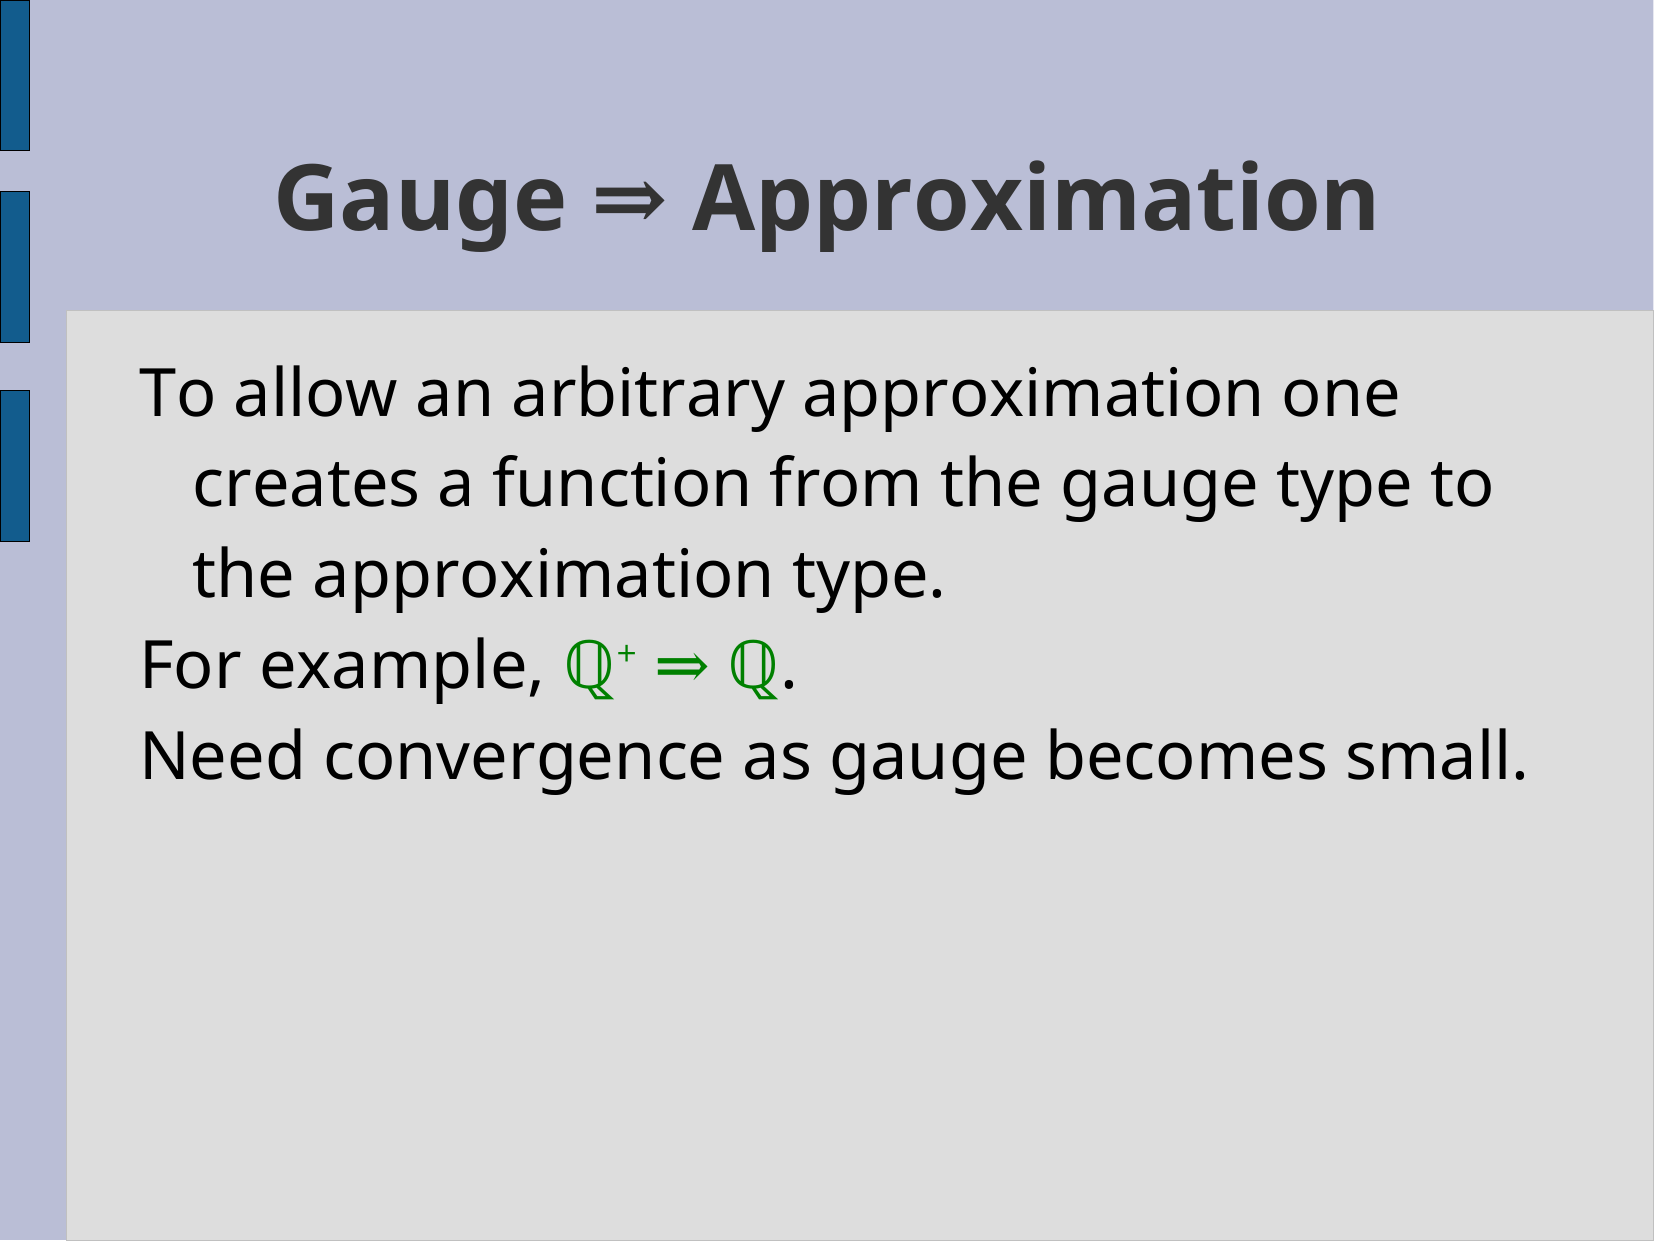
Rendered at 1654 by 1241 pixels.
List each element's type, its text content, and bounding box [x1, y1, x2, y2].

title Gauge ⇒ Approximation [121, 91, 1534, 299]
list To allow an arbitrary approximation one creates a function from the gauge type to the approximation type. For example, ℚ+ ⇒ ℚ. Need convergence as gauge becomes small. [121, 344, 1534, 1127]
